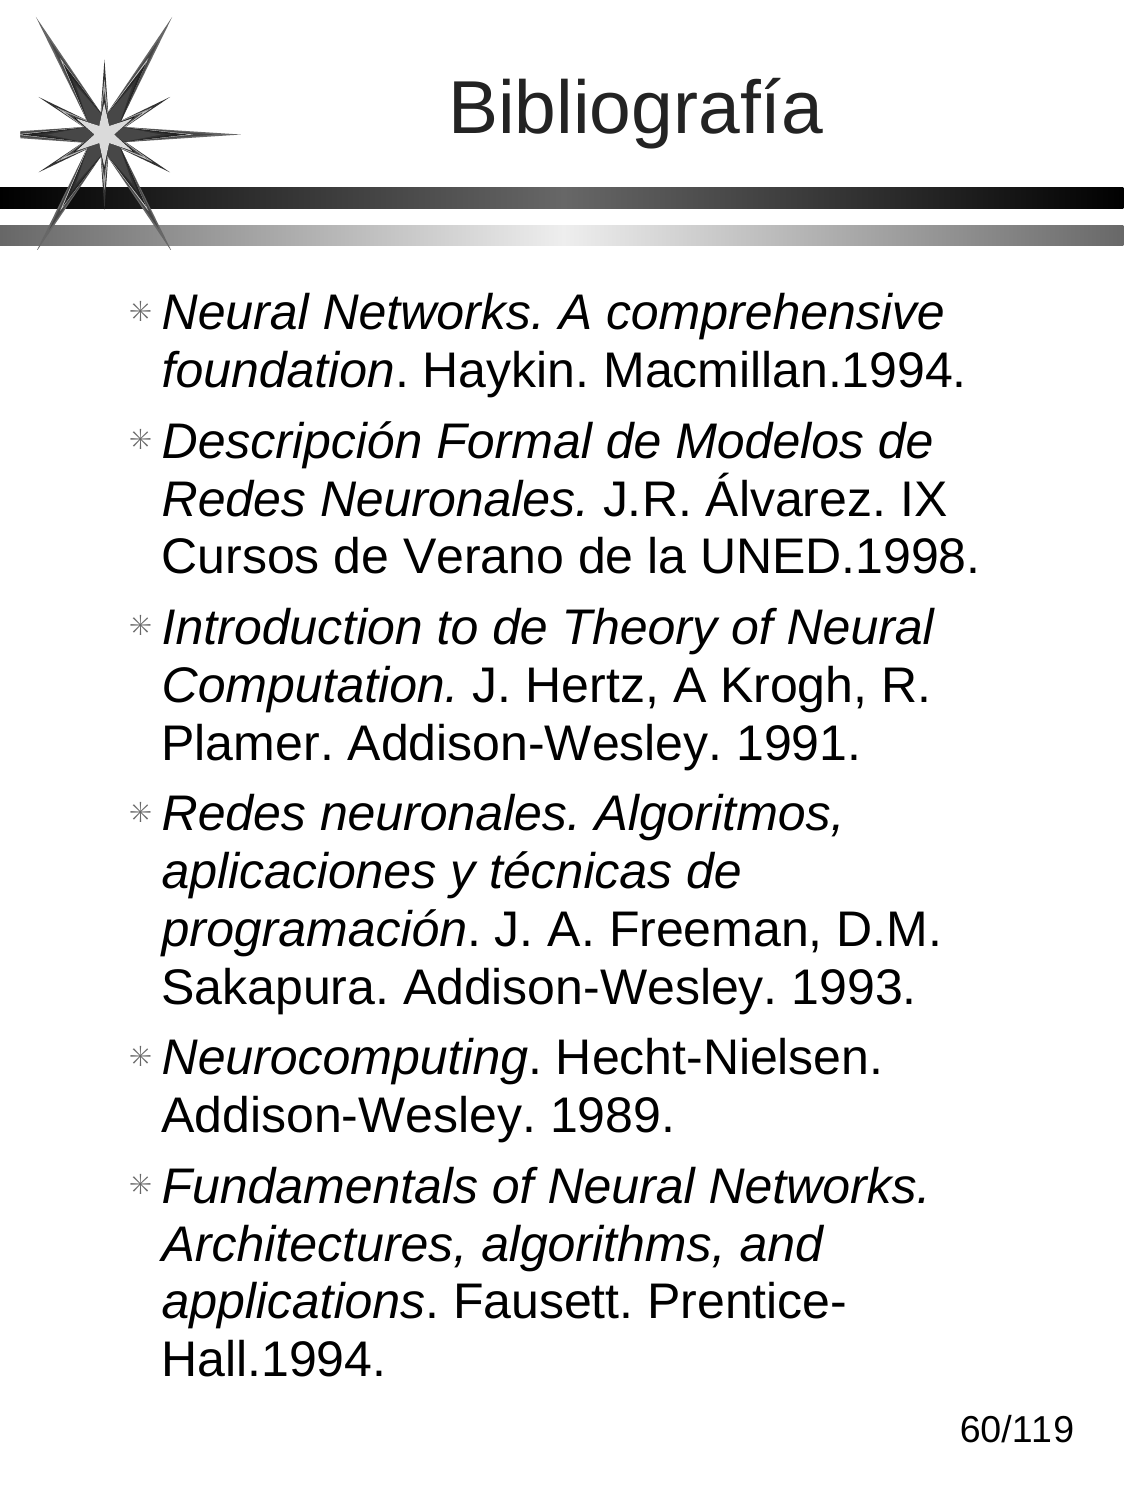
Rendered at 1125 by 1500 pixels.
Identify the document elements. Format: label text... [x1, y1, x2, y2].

list Neural Networks. A comprehensive foundation. Haykin. Macmillan.1994. Descripción Formal de Modelos de Redes Neuronales. J.R. Álvarez. IX Cursos de Verano de la UNED.1998. Introduction to de Theory of Neural Computation. J. Hertz, A Krogh, R. Plamer. Addison-Wesley. 1991. Redes neuronales. Algoritmos, aplicaciones y técnicas de programación. J. A. Freeman, D.M. Sakapura. Addison-Wesley. 1993. Neurocomputing. Hecht-Nielsen. Addison-Wesley. 1989. Fundamentals of Neural Networks. Architectures, algorithms, and applications. Fausett. Prentice-Hall.1994. [37, 275, 1075, 1465]
title Bibliografía [174, 3, 1097, 210]
